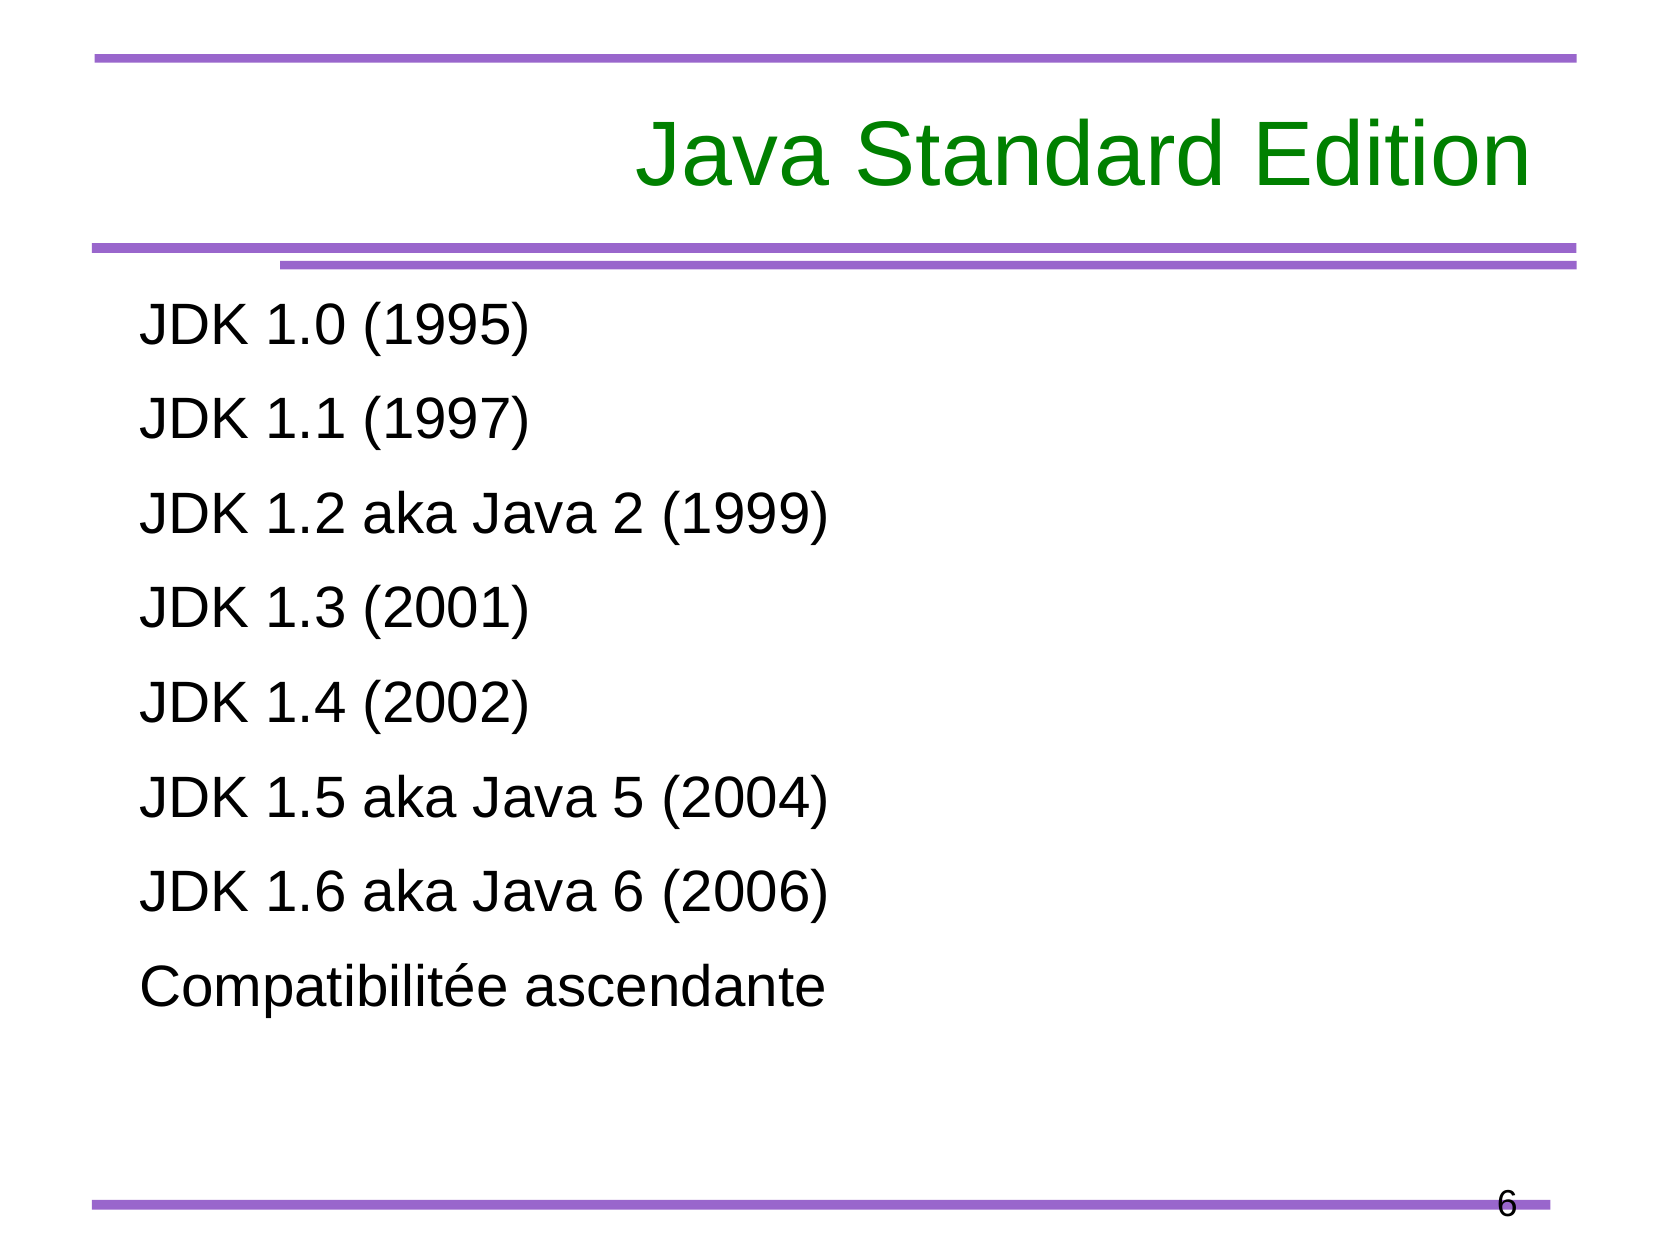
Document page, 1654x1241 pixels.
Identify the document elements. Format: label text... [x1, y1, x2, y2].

list JDK 1.0 (1995) JDK 1.1 (1997) JDK 1.2 aka Java 2 (1999) JDK 1.3 (2001) JDK 1.4 (2002) JDK 1.5 aka Java 5 (2004) JDK 1.6 aka Java 6 (2006) Compatibilitée ascendante [121, 291, 1534, 1191]
title Java Standard Edition [121, 49, 1534, 257]
